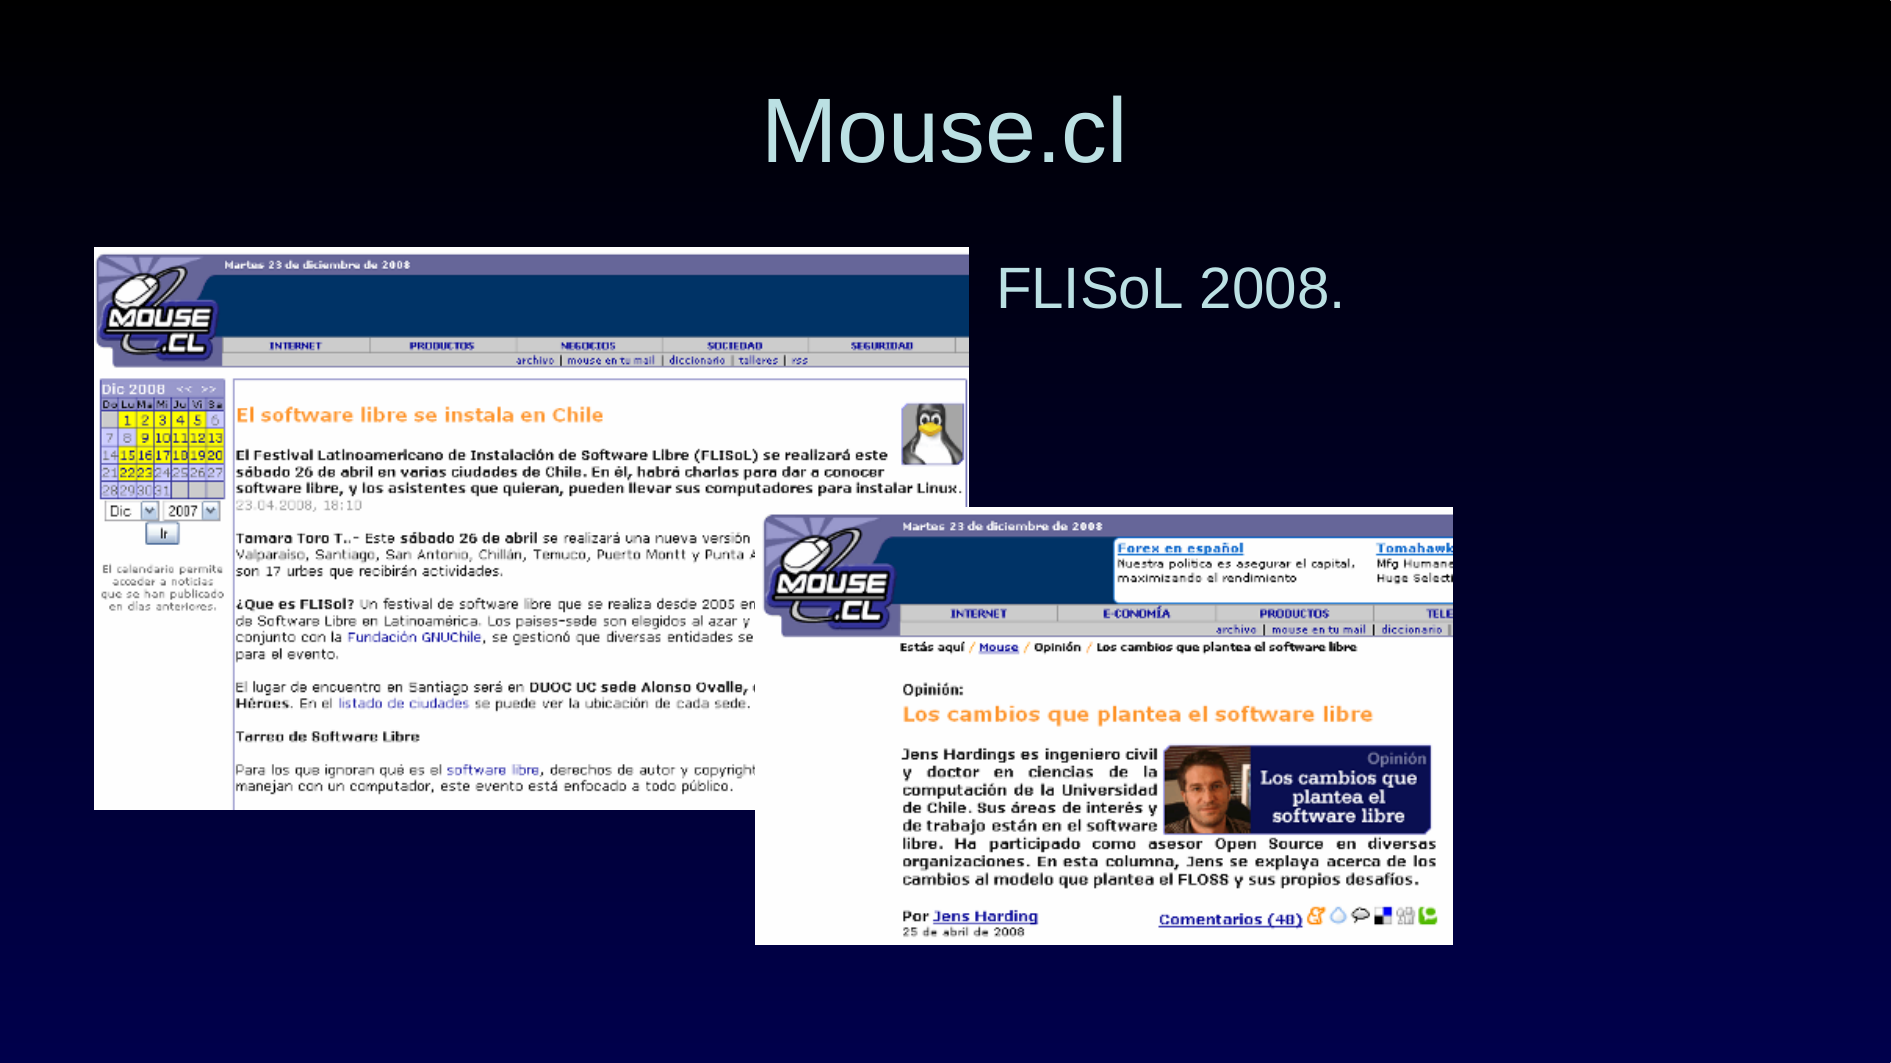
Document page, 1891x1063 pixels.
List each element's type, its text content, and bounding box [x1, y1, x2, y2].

title Mouse.cl [94, 42, 1796, 220]
list FLISoL 2008. [981, 247, 1820, 950]
picture [94, 247, 1453, 945]
